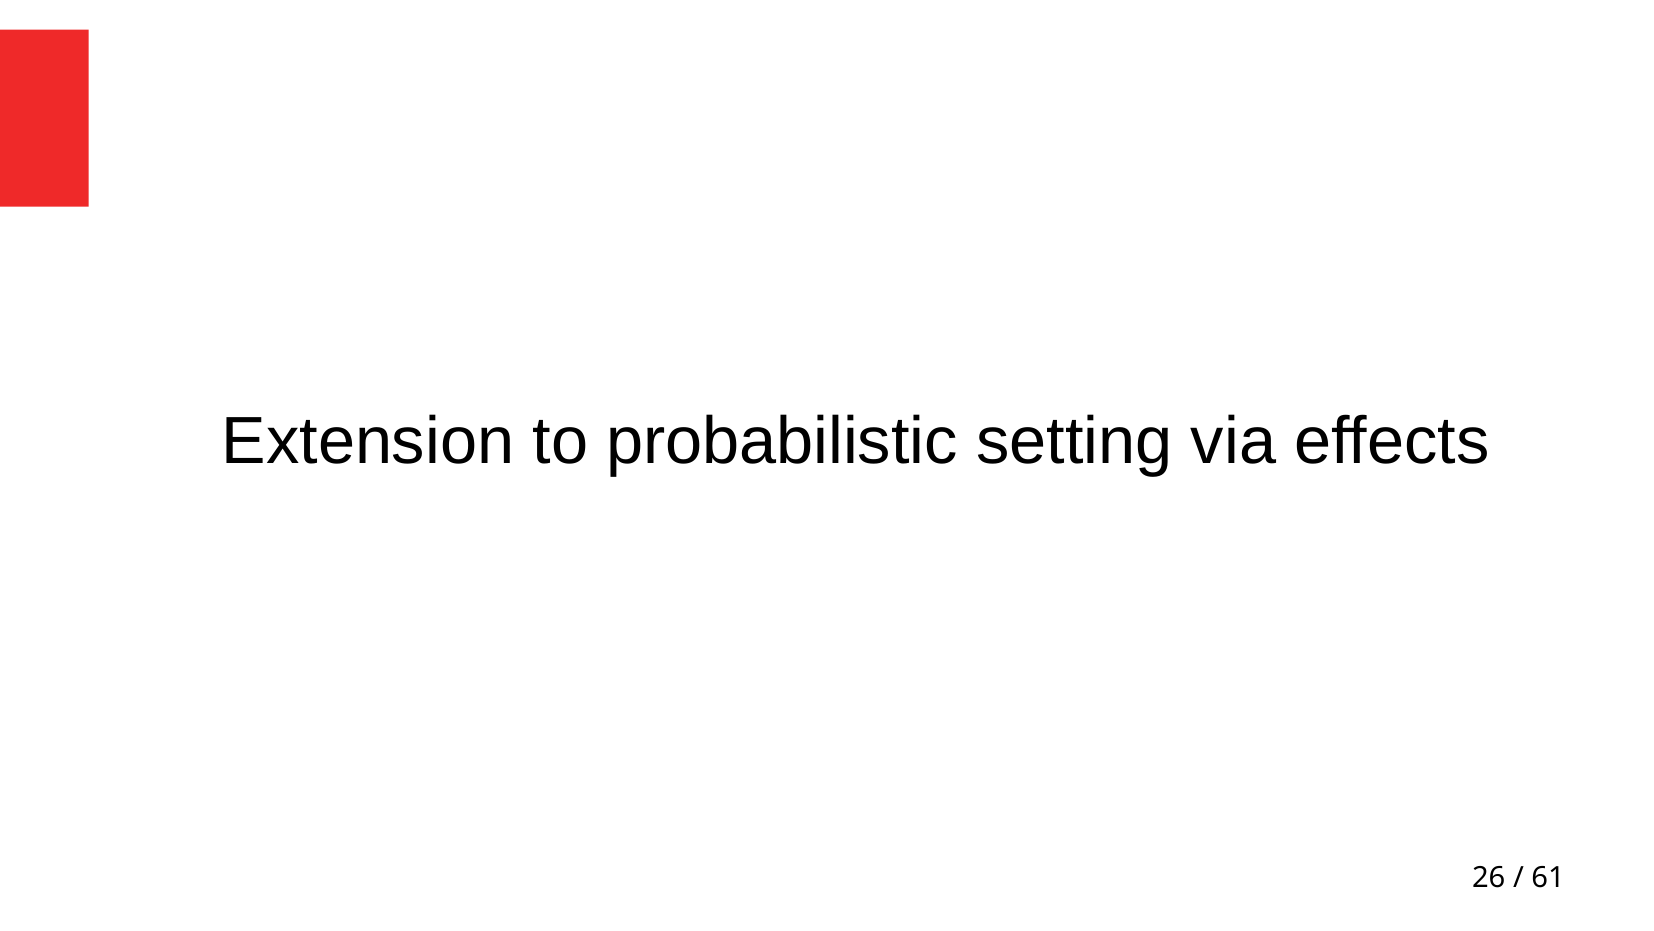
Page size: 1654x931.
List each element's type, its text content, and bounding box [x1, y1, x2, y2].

subtitle Extension to probabilistic setting via effects [118, 29, 1595, 851]
